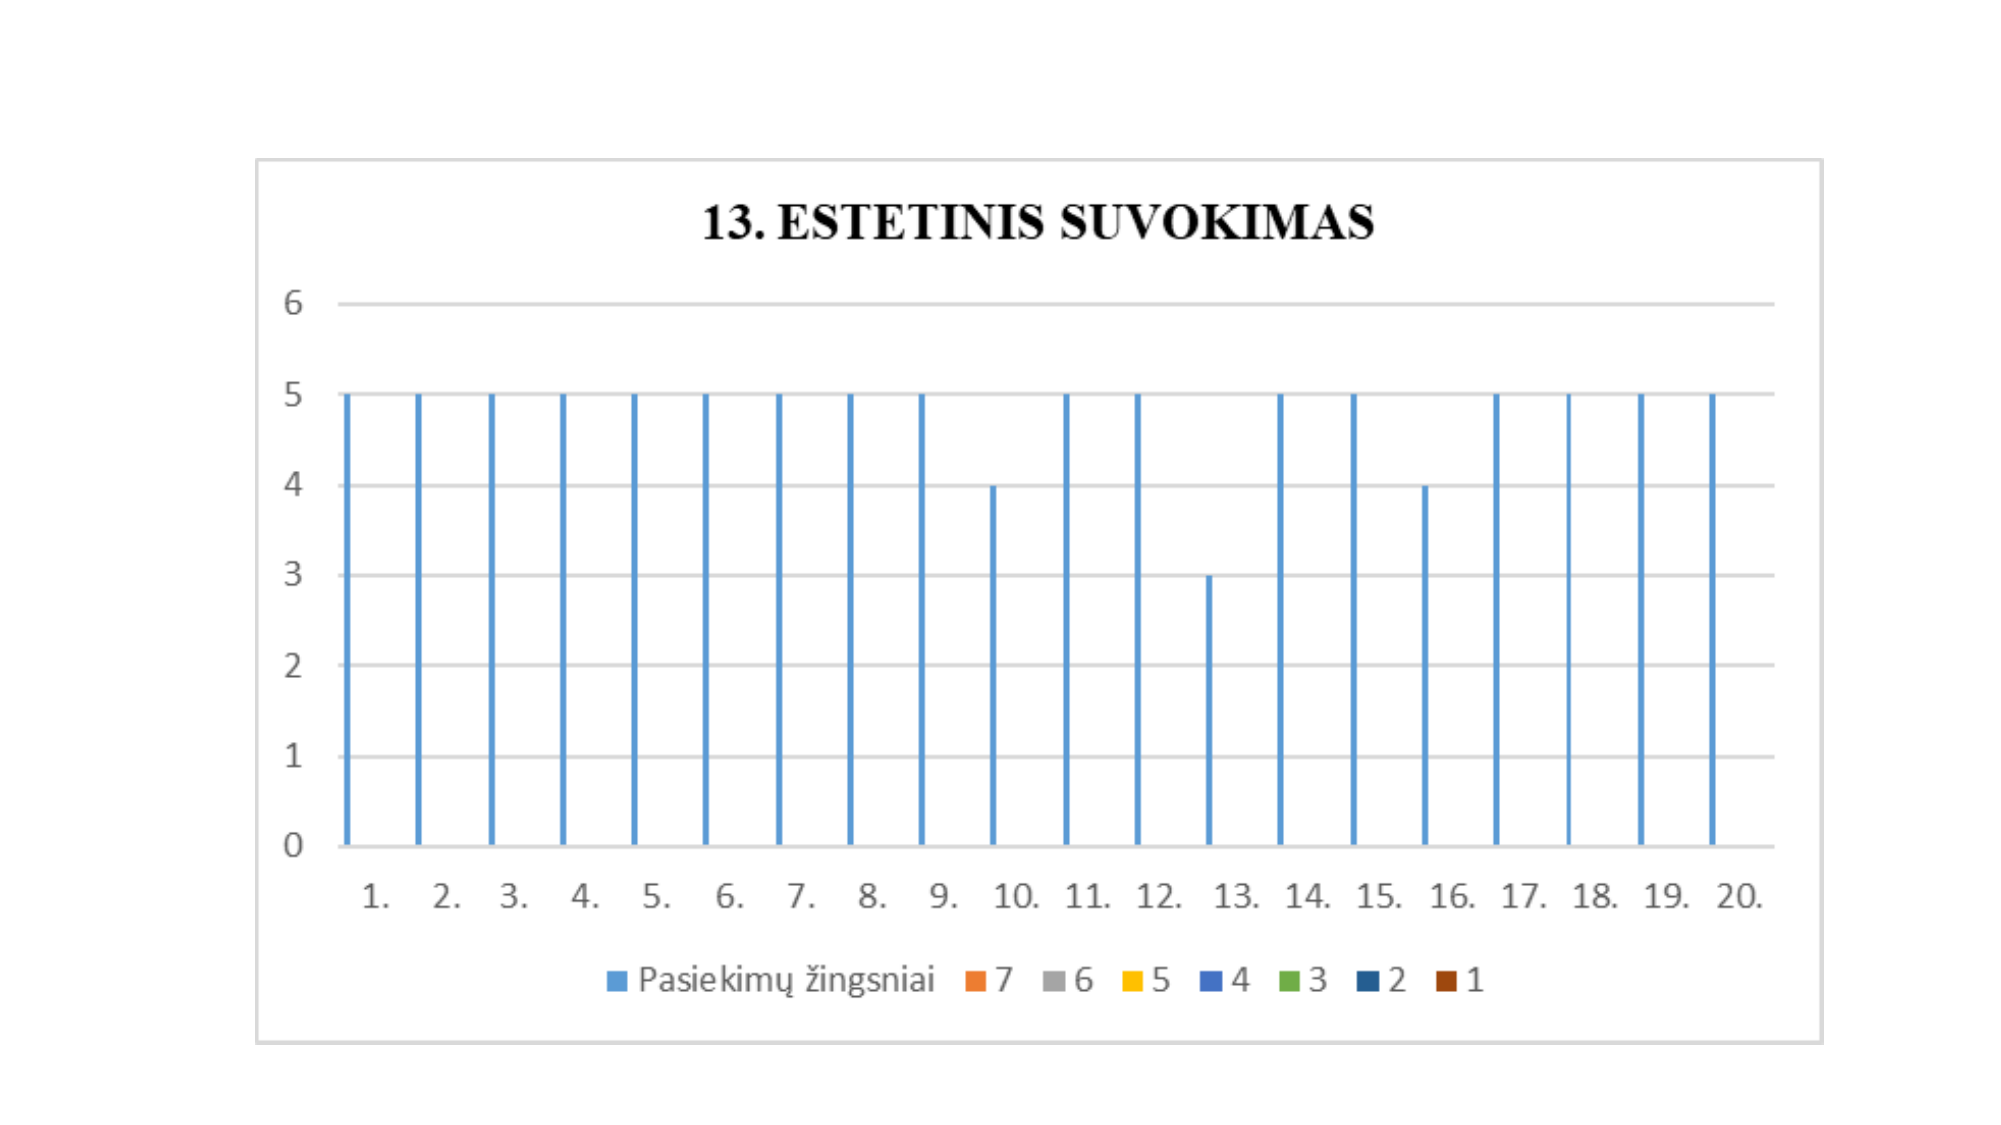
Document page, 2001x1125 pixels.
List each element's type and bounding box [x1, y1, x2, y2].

picture [255, 158, 1824, 1045]
